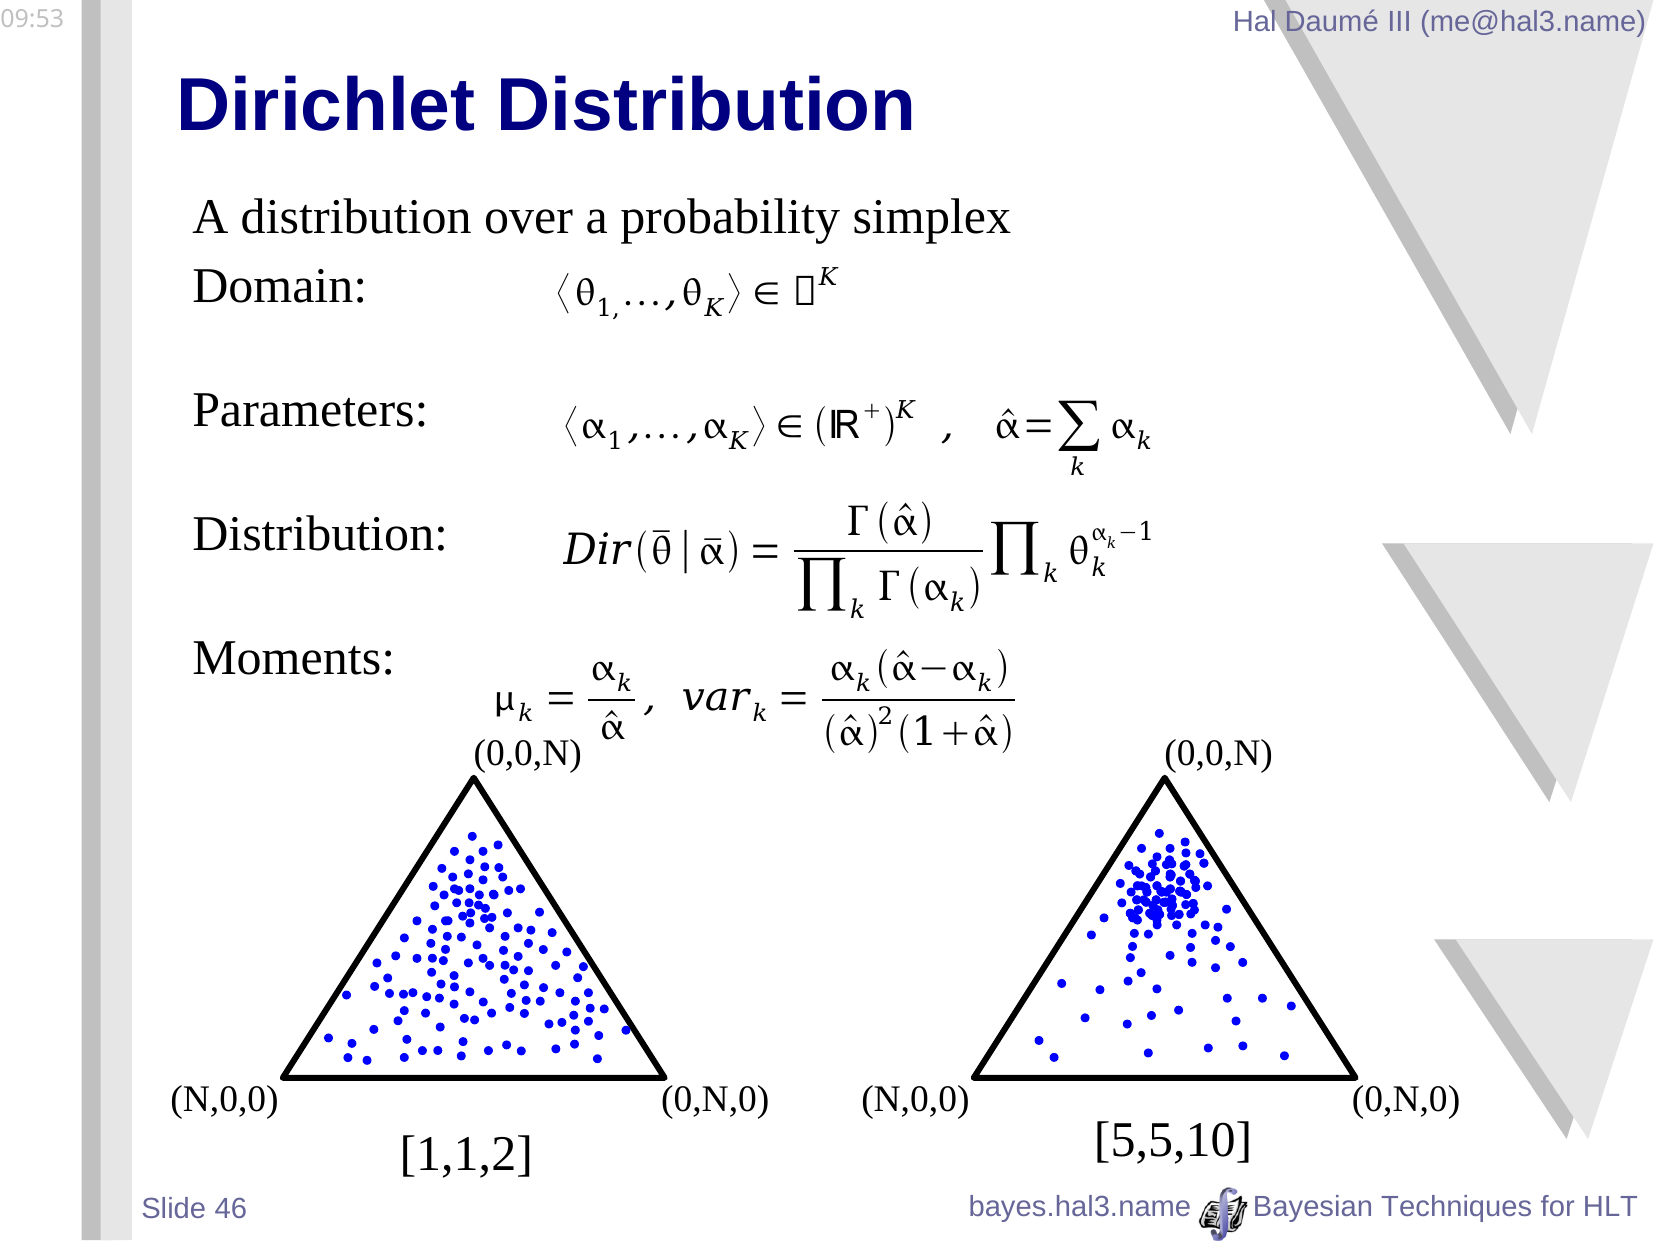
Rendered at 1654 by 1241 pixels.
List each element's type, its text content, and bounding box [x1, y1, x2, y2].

text_box [456, 932, 466, 942]
text_box [562, 947, 572, 957]
text_box [1165, 950, 1175, 960]
chart [549, 262, 842, 323]
text_box (N,0,0) [861, 1077, 971, 1124]
text_box [1238, 957, 1248, 967]
text_box [500, 960, 519, 975]
text_box [1179, 860, 1201, 892]
text_box [1165, 843, 1175, 853]
text_box [539, 983, 549, 993]
text_box [1099, 913, 1109, 923]
text_box [1115, 878, 1125, 888]
text_box [1146, 1010, 1156, 1020]
text_box (0,N,0) [1351, 1077, 1462, 1124]
text_box [427, 953, 437, 963]
text_box [450, 846, 459, 856]
text_box [1181, 848, 1191, 858]
text_box [1125, 852, 1199, 930]
text_box [555, 988, 565, 998]
title Dirichlet Distribution [176, 44, 1509, 166]
text_box [557, 1017, 567, 1027]
text_box [504, 885, 514, 895]
text_box [1203, 1043, 1213, 1053]
list A distribution over a probability simplex Domain: Parameters: Distribution: Moments: [180, 188, 1512, 1127]
text_box [456, 1051, 466, 1061]
text_box [478, 875, 488, 885]
text_box [1257, 993, 1267, 1003]
text_box [1122, 1019, 1132, 1029]
text_box [436, 979, 446, 989]
text_box [570, 1025, 580, 1035]
text_box [599, 1004, 609, 1014]
text_box [1117, 898, 1127, 908]
text_box [1279, 1051, 1289, 1061]
text_box [470, 1015, 480, 1025]
text_box [551, 1044, 561, 1054]
text_box [535, 907, 545, 917]
text_box [535, 996, 545, 1006]
text_box [592, 1054, 602, 1064]
text_box [1187, 928, 1197, 938]
text_box [422, 992, 432, 1002]
text_box [494, 863, 508, 882]
text_box [463, 958, 473, 968]
text_box [430, 901, 440, 911]
text_box [1200, 920, 1210, 930]
text_box [1187, 957, 1197, 967]
text_box [434, 993, 444, 1003]
text_box [399, 933, 409, 943]
text_box [480, 862, 490, 872]
text_box [519, 1008, 529, 1018]
text_box [583, 988, 593, 998]
text_box [478, 953, 495, 970]
text_box [487, 1008, 497, 1018]
text_box [1154, 828, 1164, 838]
text_box [465, 855, 475, 865]
text_box [594, 1031, 604, 1041]
text_box [1049, 1052, 1059, 1062]
text_box [391, 951, 401, 961]
text_box [570, 1039, 580, 1049]
text_box [505, 1002, 515, 1012]
text_box [526, 925, 536, 935]
text_box [1125, 953, 1135, 963]
text_box [465, 987, 475, 997]
text_box [513, 923, 523, 933]
text_box [499, 945, 508, 955]
text_box [1057, 978, 1067, 988]
text_box [1211, 963, 1221, 973]
text_box [1286, 1001, 1296, 1011]
text_box [1152, 984, 1162, 994]
text_box [1203, 881, 1213, 891]
text_box [1080, 1013, 1090, 1023]
text_box [1174, 1005, 1184, 1015]
text_box [1,1,2] [399, 1125, 534, 1187]
text_box [412, 953, 422, 963]
text_box [399, 1006, 409, 1016]
text_box [1222, 993, 1232, 1003]
text_box [324, 1033, 334, 1043]
text_box [472, 940, 482, 950]
text_box [569, 1010, 579, 1020]
text_box [399, 988, 418, 999]
text_box (N,0,0) [170, 1077, 280, 1124]
text_box [347, 1038, 357, 1048]
text_box [435, 1022, 445, 1032]
text_box [1034, 1035, 1044, 1045]
text_box [502, 908, 512, 918]
text_box [523, 938, 533, 948]
text_box [1195, 849, 1209, 868]
text_box [585, 1003, 595, 1013]
text_box [1143, 1048, 1153, 1058]
text_box [578, 962, 588, 972]
text_box [393, 1016, 403, 1026]
list A distribution over a probability simplex Domain: Parameters: Distribution: Moments: [290, 785, 658, 1074]
text_box [458, 1037, 468, 1047]
text_box [463, 869, 473, 879]
text_box [493, 840, 503, 850]
text_box [1086, 930, 1096, 940]
text_box [439, 890, 449, 900]
text_box [343, 1053, 353, 1063]
text_box [516, 1046, 526, 1056]
text_box [521, 995, 531, 1005]
text_box [1186, 942, 1196, 952]
text_box [362, 1055, 372, 1065]
text_box [1136, 968, 1146, 978]
text_box [427, 924, 437, 934]
text_box [488, 889, 499, 900]
text_box [499, 974, 509, 984]
text_box [516, 884, 526, 894]
text_box [551, 960, 561, 970]
text_box [1095, 985, 1105, 995]
text_box [1231, 1016, 1241, 1026]
text_box [1129, 928, 1139, 938]
text_box [450, 982, 459, 992]
text_box [5,5,10] [1093, 1111, 1254, 1172]
text_box [441, 916, 453, 926]
text_box [573, 973, 583, 983]
text_box [544, 1019, 554, 1029]
text_box (0,0,N) [1164, 731, 1274, 778]
text_box [399, 1052, 409, 1062]
text_box [1123, 976, 1133, 986]
text_box [467, 831, 477, 841]
text_box [384, 988, 394, 998]
text_box [506, 988, 516, 998]
text_box [1225, 942, 1235, 952]
text_box [342, 990, 352, 1000]
text_box [502, 1040, 512, 1050]
text_box [449, 999, 459, 1009]
text_box [402, 1034, 412, 1044]
chart [557, 395, 1159, 483]
text_box [427, 967, 437, 977]
text_box [449, 971, 459, 981]
text_box [519, 980, 529, 990]
text_box [441, 944, 451, 954]
text_box [583, 1016, 593, 1026]
text_box [372, 958, 382, 968]
text_box [452, 898, 462, 908]
text_box [547, 928, 557, 938]
text_box [513, 951, 523, 961]
text_box [1222, 904, 1232, 914]
text_box [370, 981, 380, 991]
text_box [458, 890, 497, 933]
text_box [433, 1045, 443, 1055]
text_box [500, 931, 510, 941]
text_box [437, 863, 447, 873]
text_box (0,0,N) [473, 731, 583, 778]
chart [557, 495, 1160, 625]
text_box [442, 931, 452, 941]
text_box [1143, 929, 1153, 939]
text_box [523, 966, 533, 976]
text_box [1213, 922, 1223, 932]
text_box [417, 1046, 427, 1056]
text_box [483, 1046, 493, 1056]
text_box [428, 881, 438, 891]
text_box [438, 956, 448, 966]
text_box [1211, 935, 1221, 945]
text_box [478, 997, 488, 1007]
text_box [412, 916, 422, 926]
text_box [1137, 843, 1147, 853]
text_box [570, 996, 580, 1006]
text_box [478, 846, 488, 856]
text_box [621, 1025, 631, 1035]
text_box [448, 872, 458, 882]
text_box [538, 945, 548, 955]
text_box (0,N,0) [661, 1077, 771, 1124]
text_box [421, 1008, 431, 1018]
text_box [450, 884, 464, 895]
text_box [426, 938, 436, 948]
text_box [1124, 860, 1145, 879]
text_box [459, 1013, 469, 1023]
text_box [369, 1024, 379, 1034]
text_box [383, 973, 393, 983]
picture [1198, 1186, 1248, 1241]
text_box [1180, 837, 1190, 847]
text_box [1238, 1041, 1248, 1051]
text_box [465, 884, 475, 894]
text_box [1128, 941, 1138, 951]
chart [487, 643, 1023, 758]
